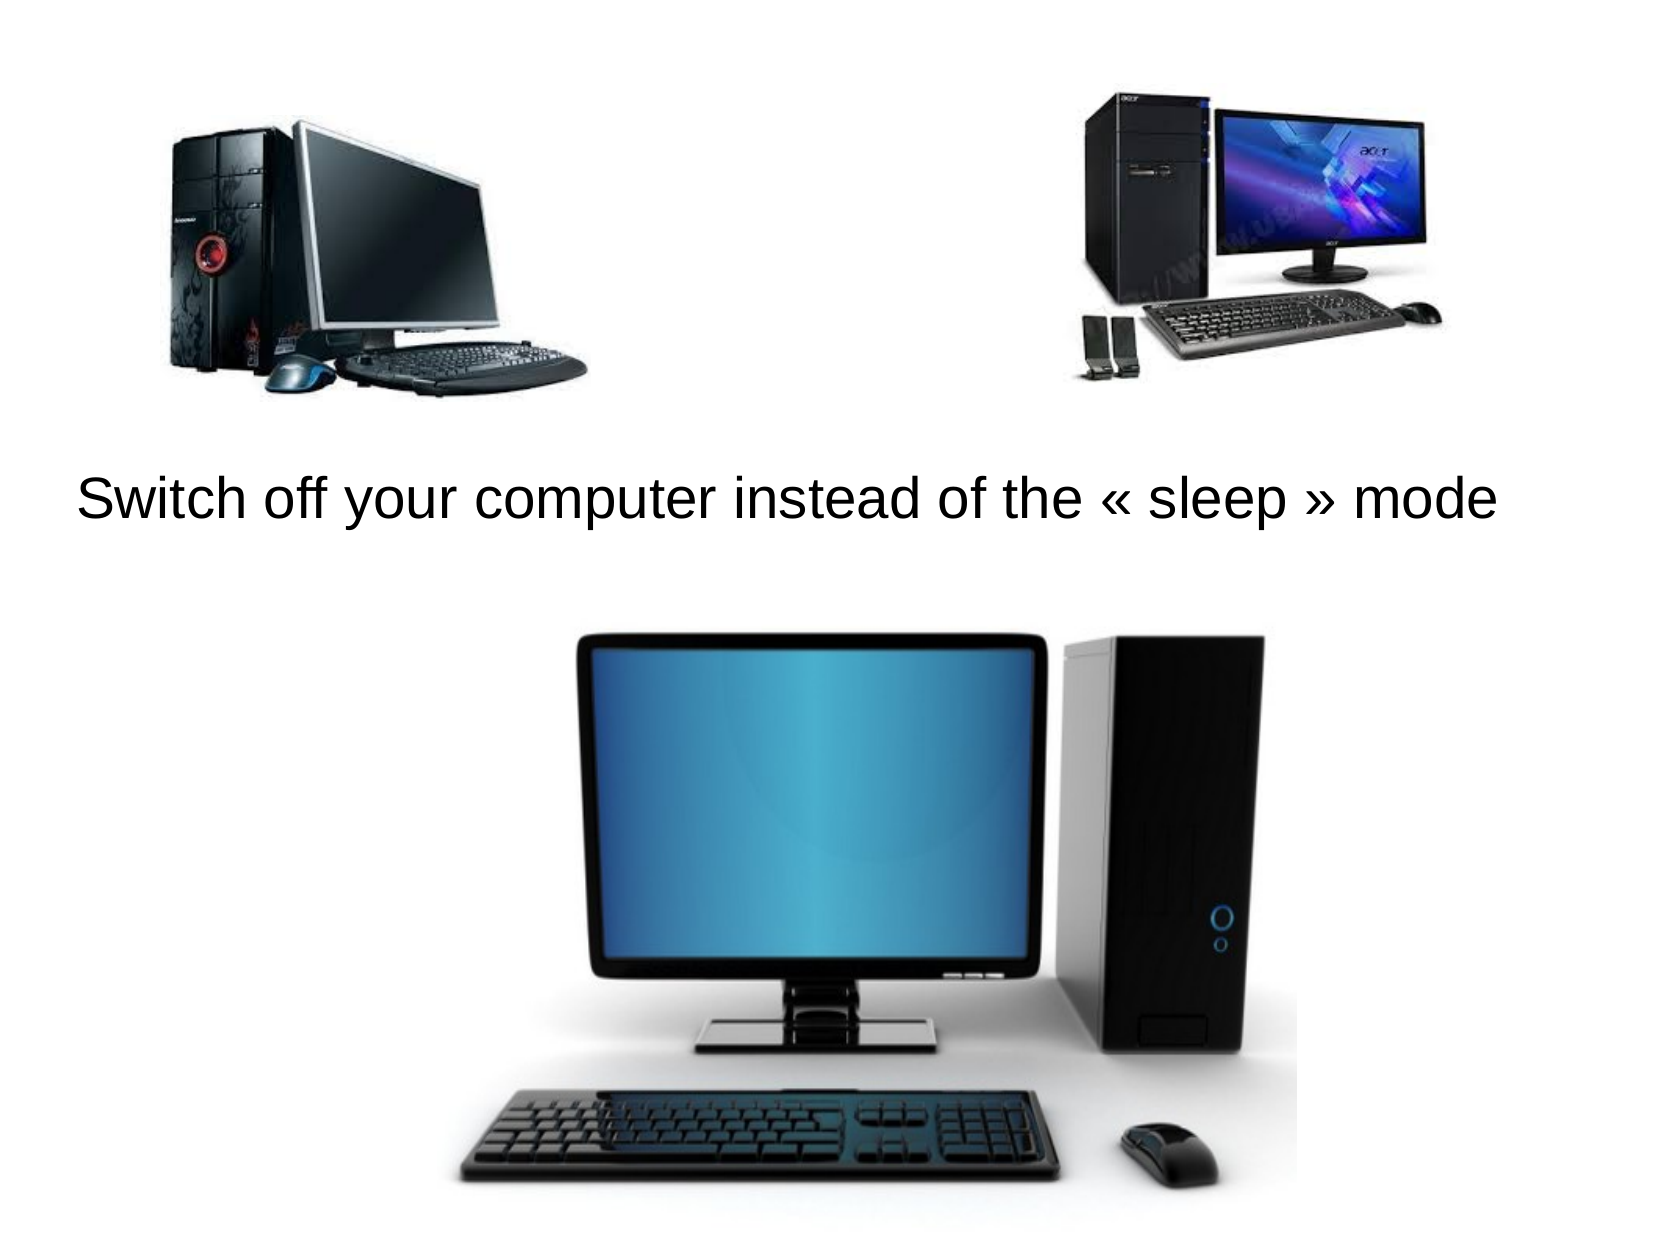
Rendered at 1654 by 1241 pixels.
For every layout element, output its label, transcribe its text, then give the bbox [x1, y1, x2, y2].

picture [437, 597, 1297, 1241]
picture [1051, 83, 1453, 390]
picture [160, 115, 591, 402]
text_box Switch off your computer instead of the « sleep » mode [61, 458, 1528, 542]
